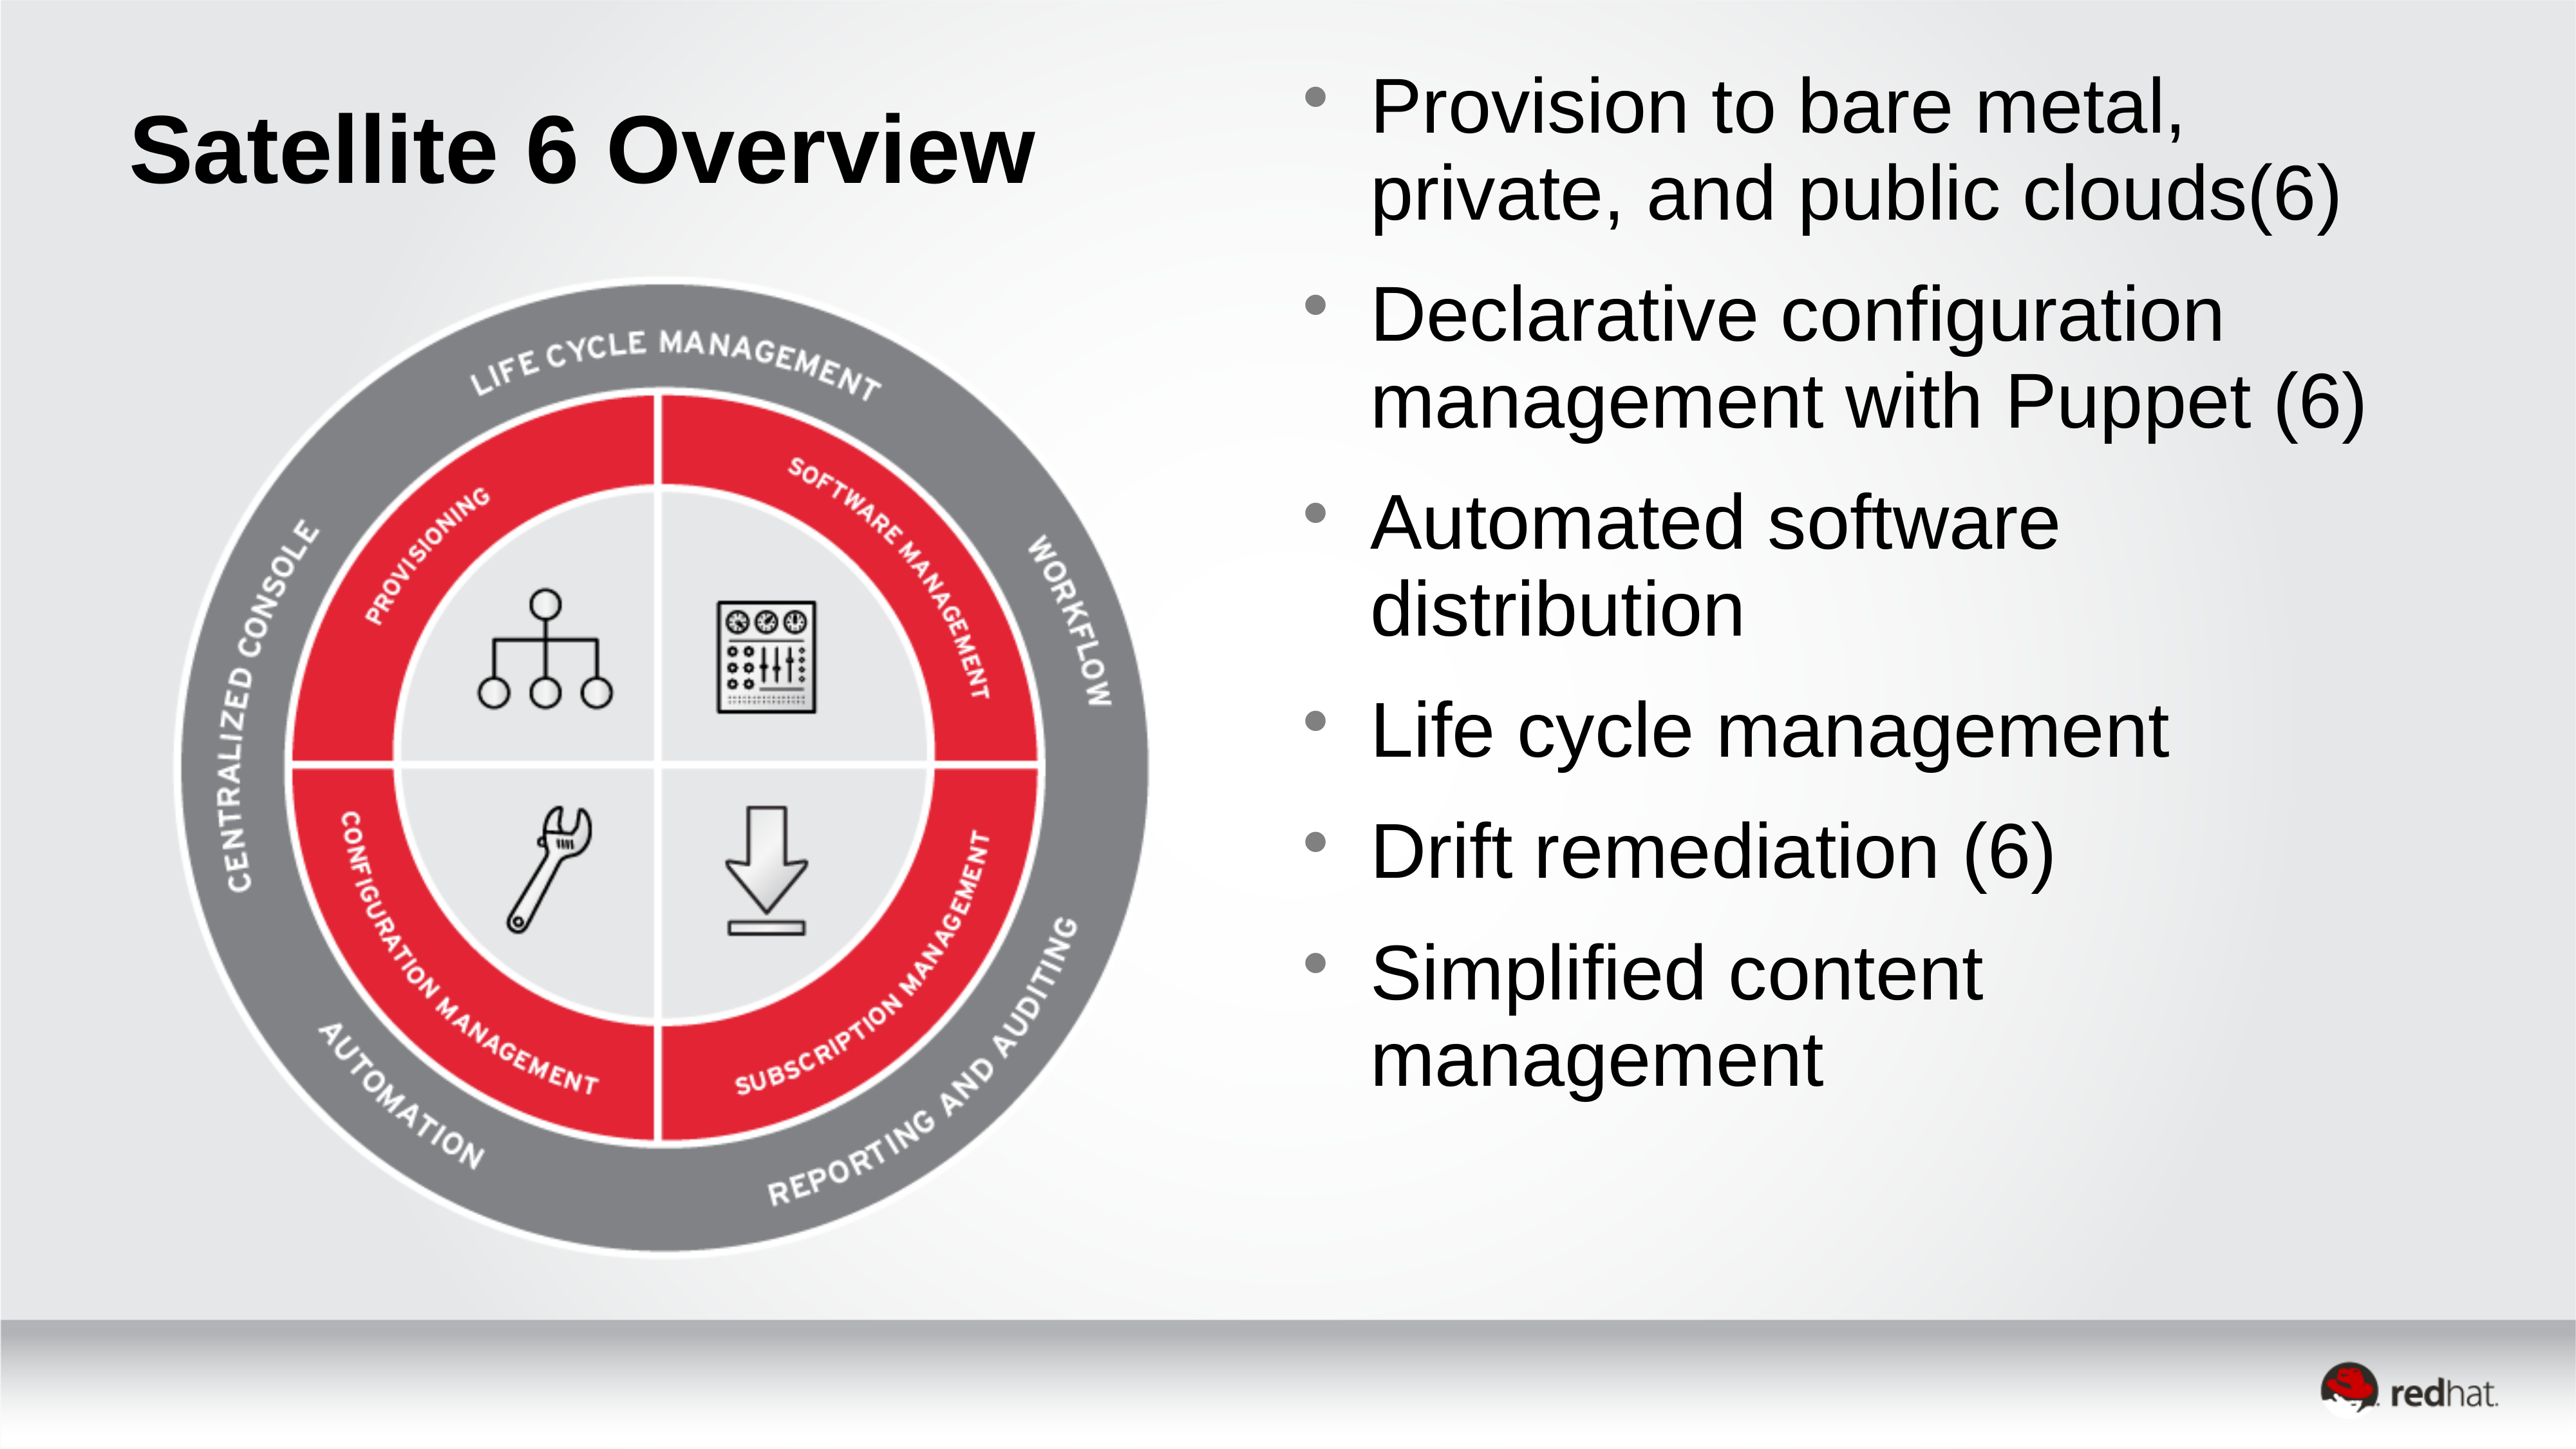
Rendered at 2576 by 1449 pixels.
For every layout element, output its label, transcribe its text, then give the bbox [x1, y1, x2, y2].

list Provision to bare metal, private, and public clouds(6) Declarative configuration management with Puppet (6) Automated software distribution Life cycle management Drift remediation (6) Simplified content management [1296, 62, 2427, 1233]
title Satellite 6 Overview [129, 57, 2447, 242]
picture [0, 0, 2576, 1449]
